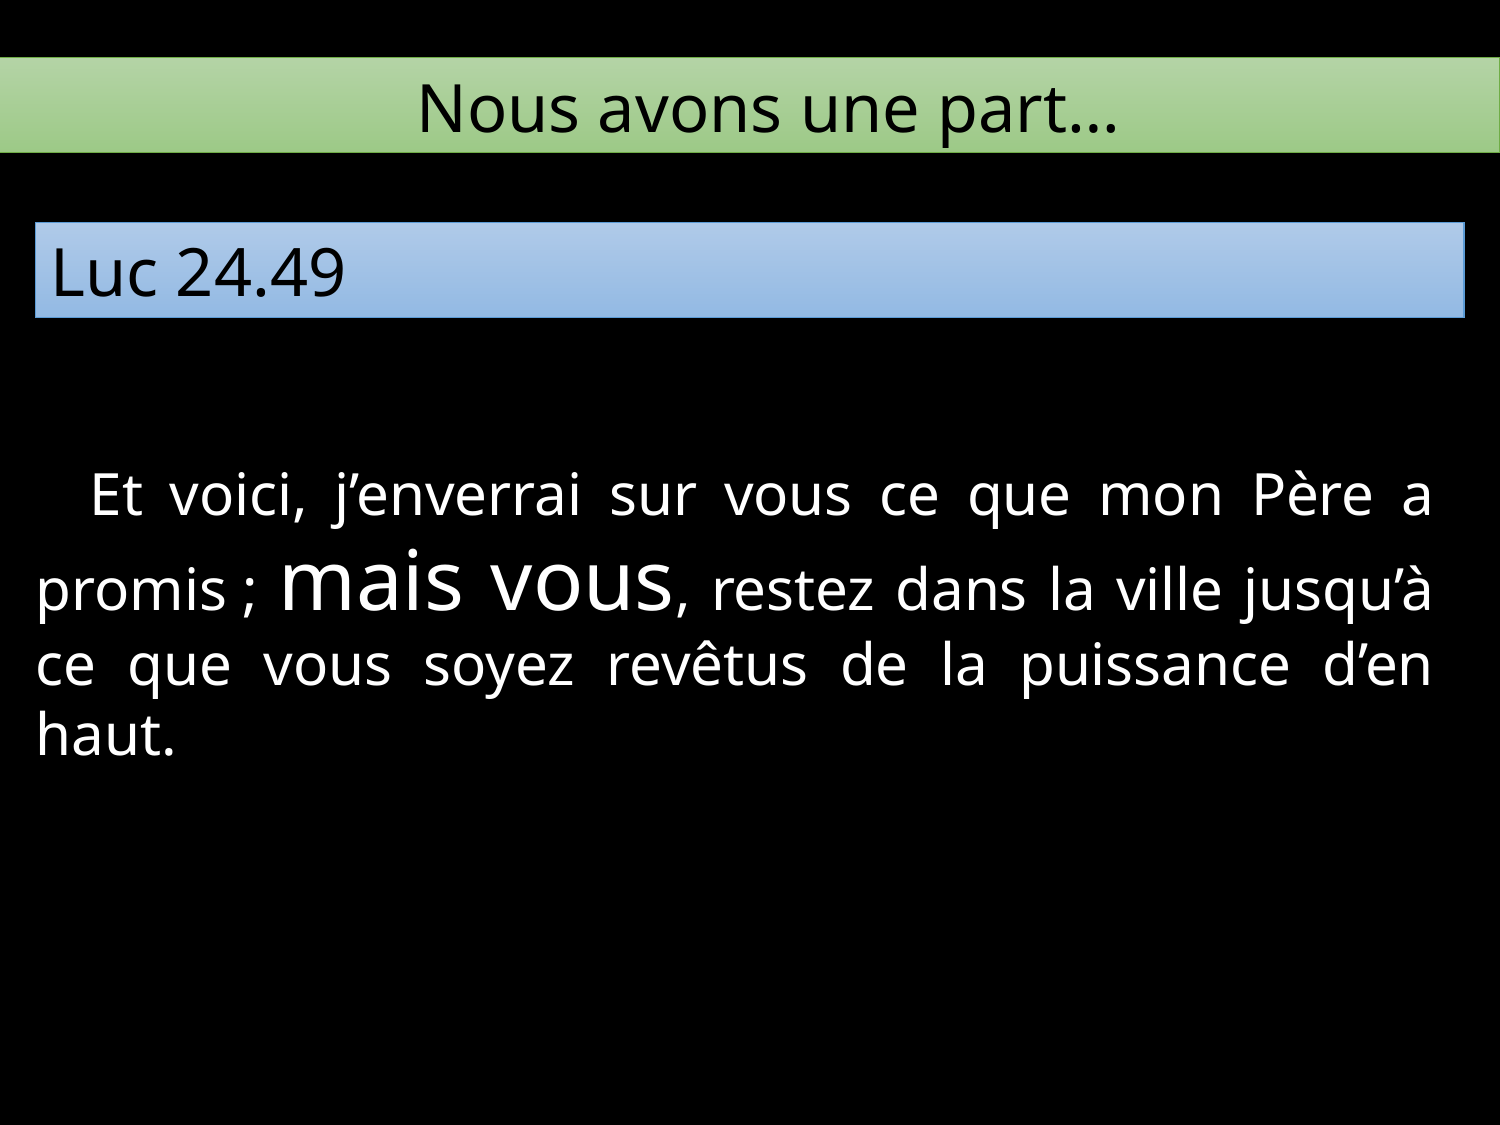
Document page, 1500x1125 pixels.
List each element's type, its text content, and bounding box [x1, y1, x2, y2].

text_box Et voici, j’enverrai sur vous ce que mon Père a promis ; mais vous, restez dans la ville jusqu’à ce que vous soyez revêtus de la puissance d’en haut. [21, 449, 1450, 775]
text_box Nous avons une part… [0, 57, 1500, 153]
text_box Luc 24.49 [35, 222, 1464, 318]
